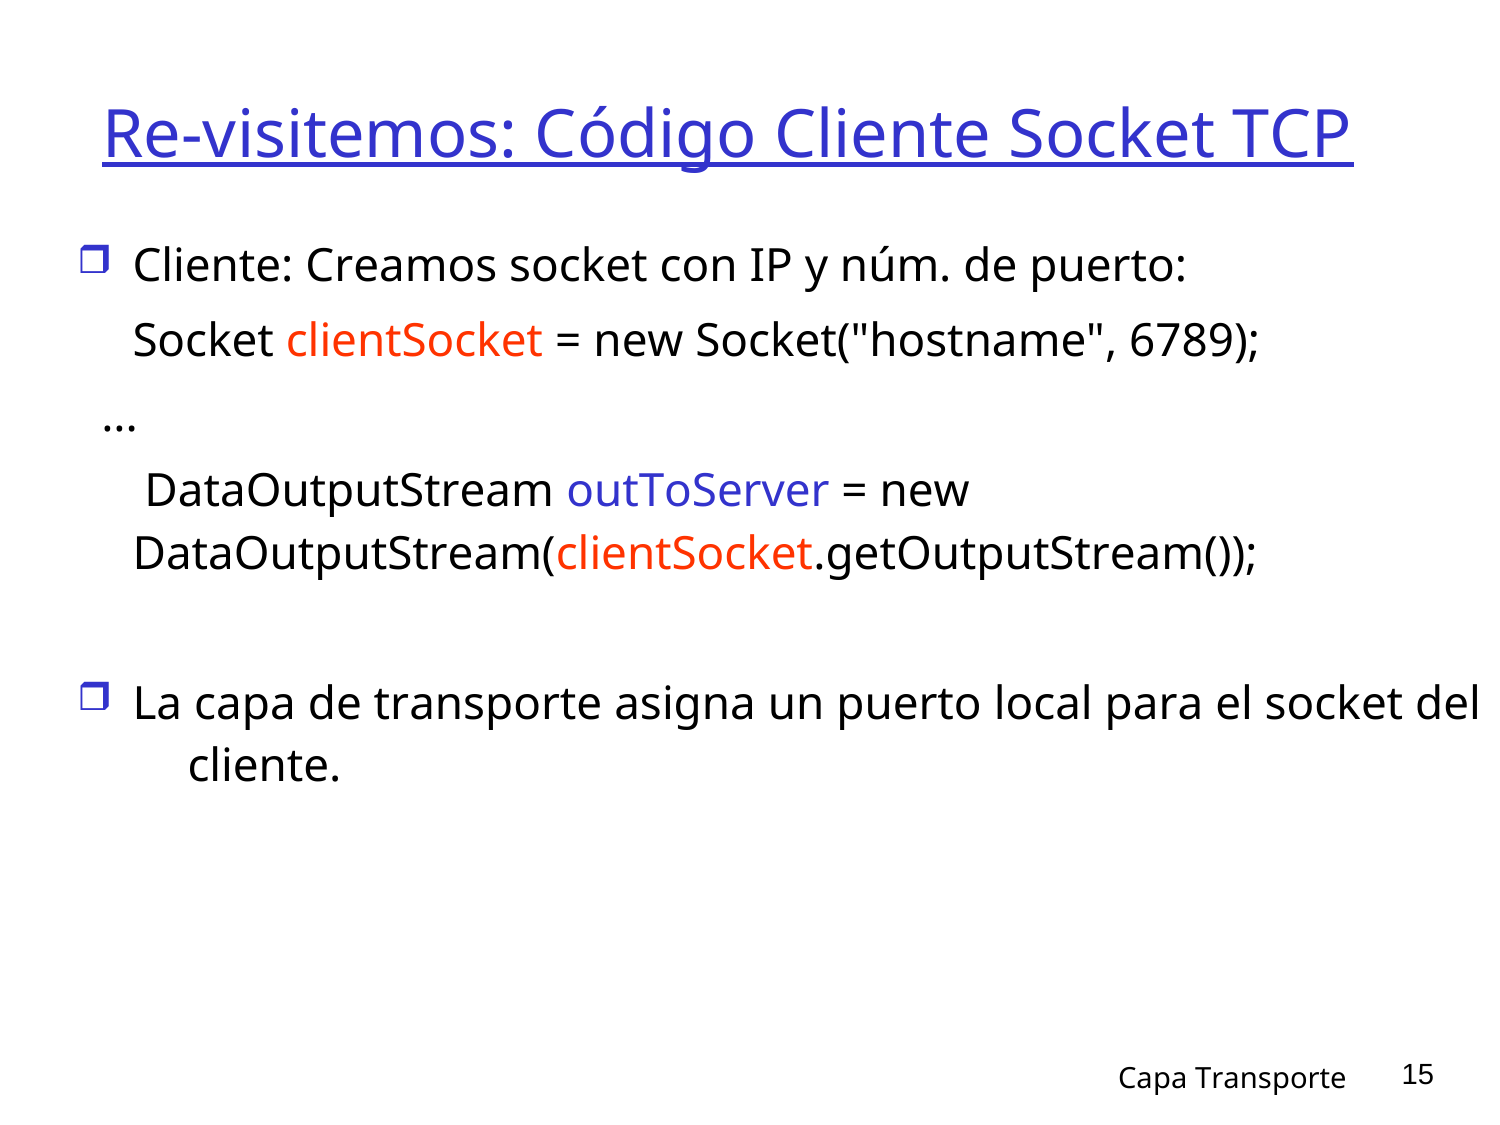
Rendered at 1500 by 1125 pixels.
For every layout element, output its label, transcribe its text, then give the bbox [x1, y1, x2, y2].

title Re-visitemos: Código Cliente Socket TCP [87, 37, 1438, 224]
list Cliente: Creamos socket con IP y núm. de puerto: Socket clientSocket = new Socket("hostname", 6789); ... DataOutputStream outToServer = new DataOutputStream(clientSocket.getOutputStream()); La capa de transporte asigna un puerto local para el socket del cliente. [62, 224, 1500, 1051]
